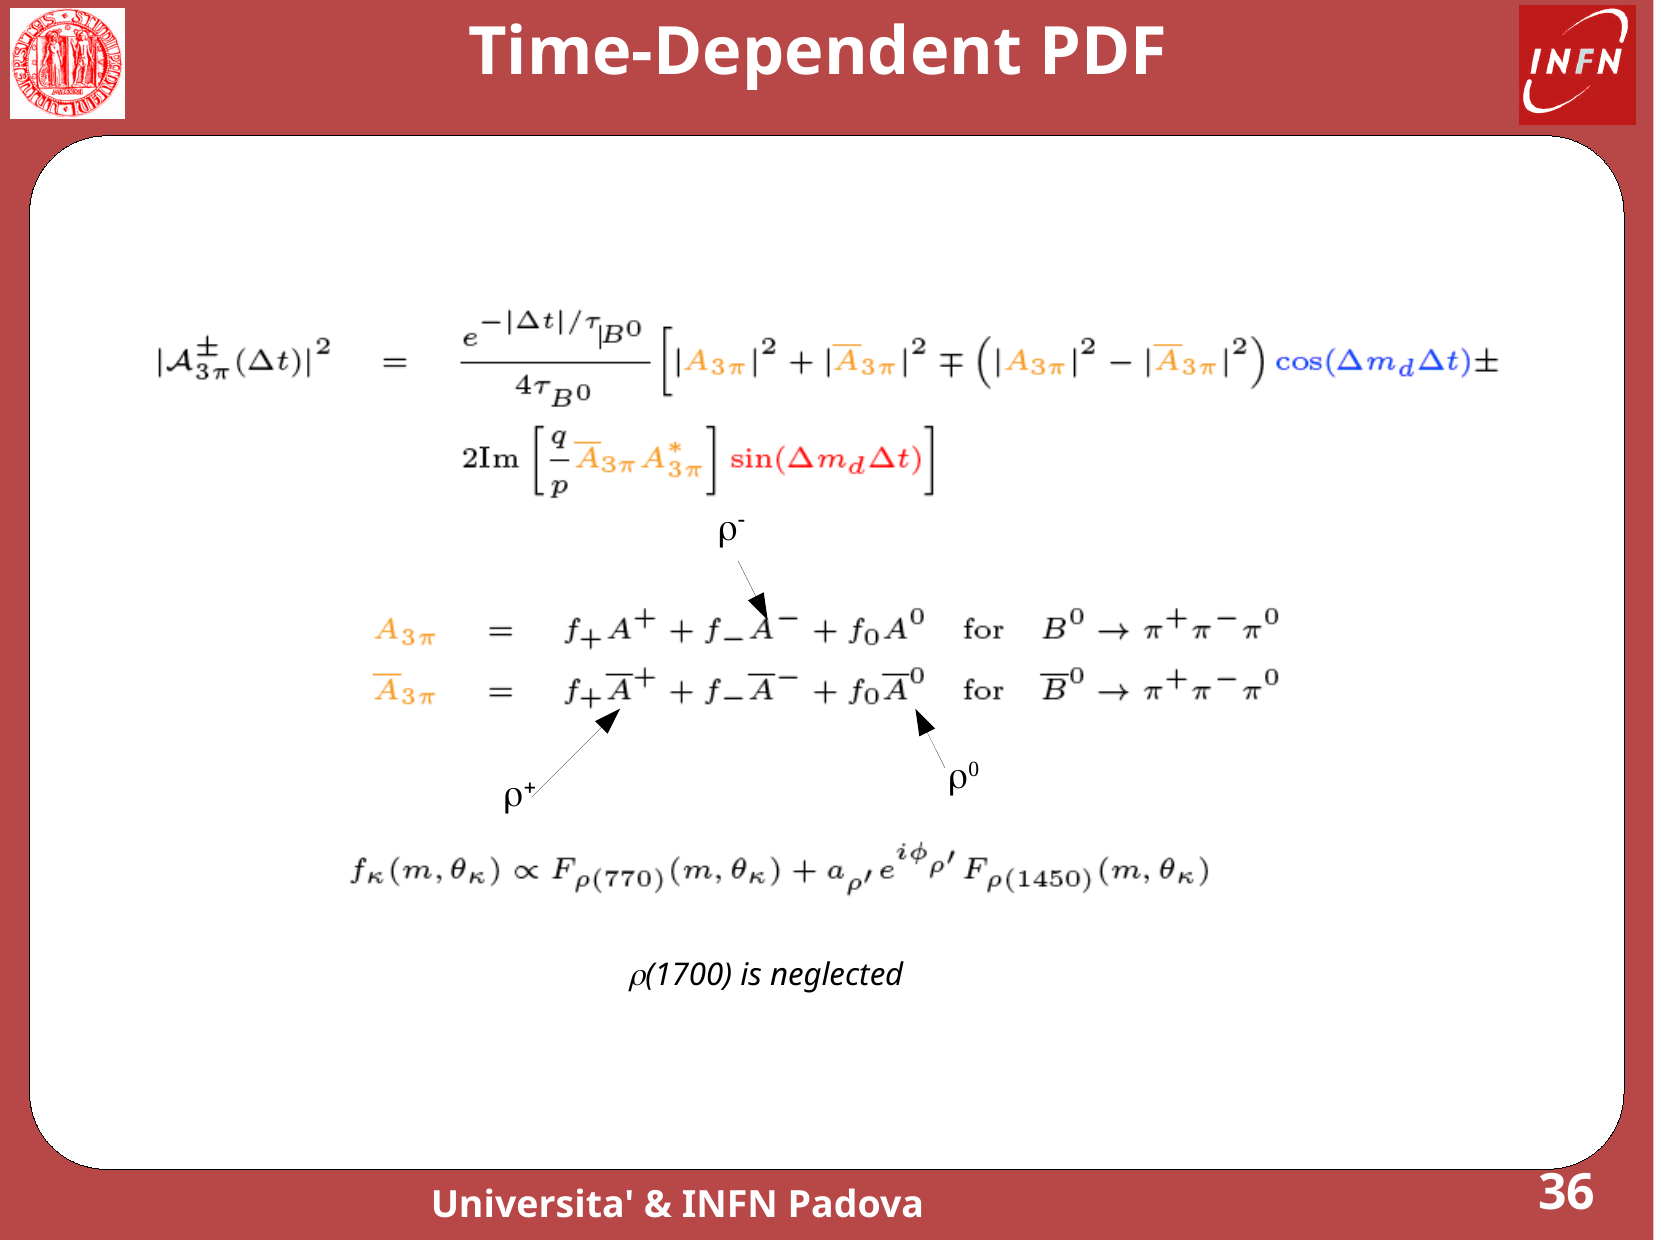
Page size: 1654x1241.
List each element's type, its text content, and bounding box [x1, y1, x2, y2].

picture [116, 287, 1537, 954]
text_box r0 [933, 753, 994, 818]
text_box r(1700) is neglected [613, 944, 951, 1001]
text_box r+ [488, 772, 551, 836]
text_box r- [702, 505, 765, 570]
title Time-Dependent PDF [82, 0, 1571, 99]
